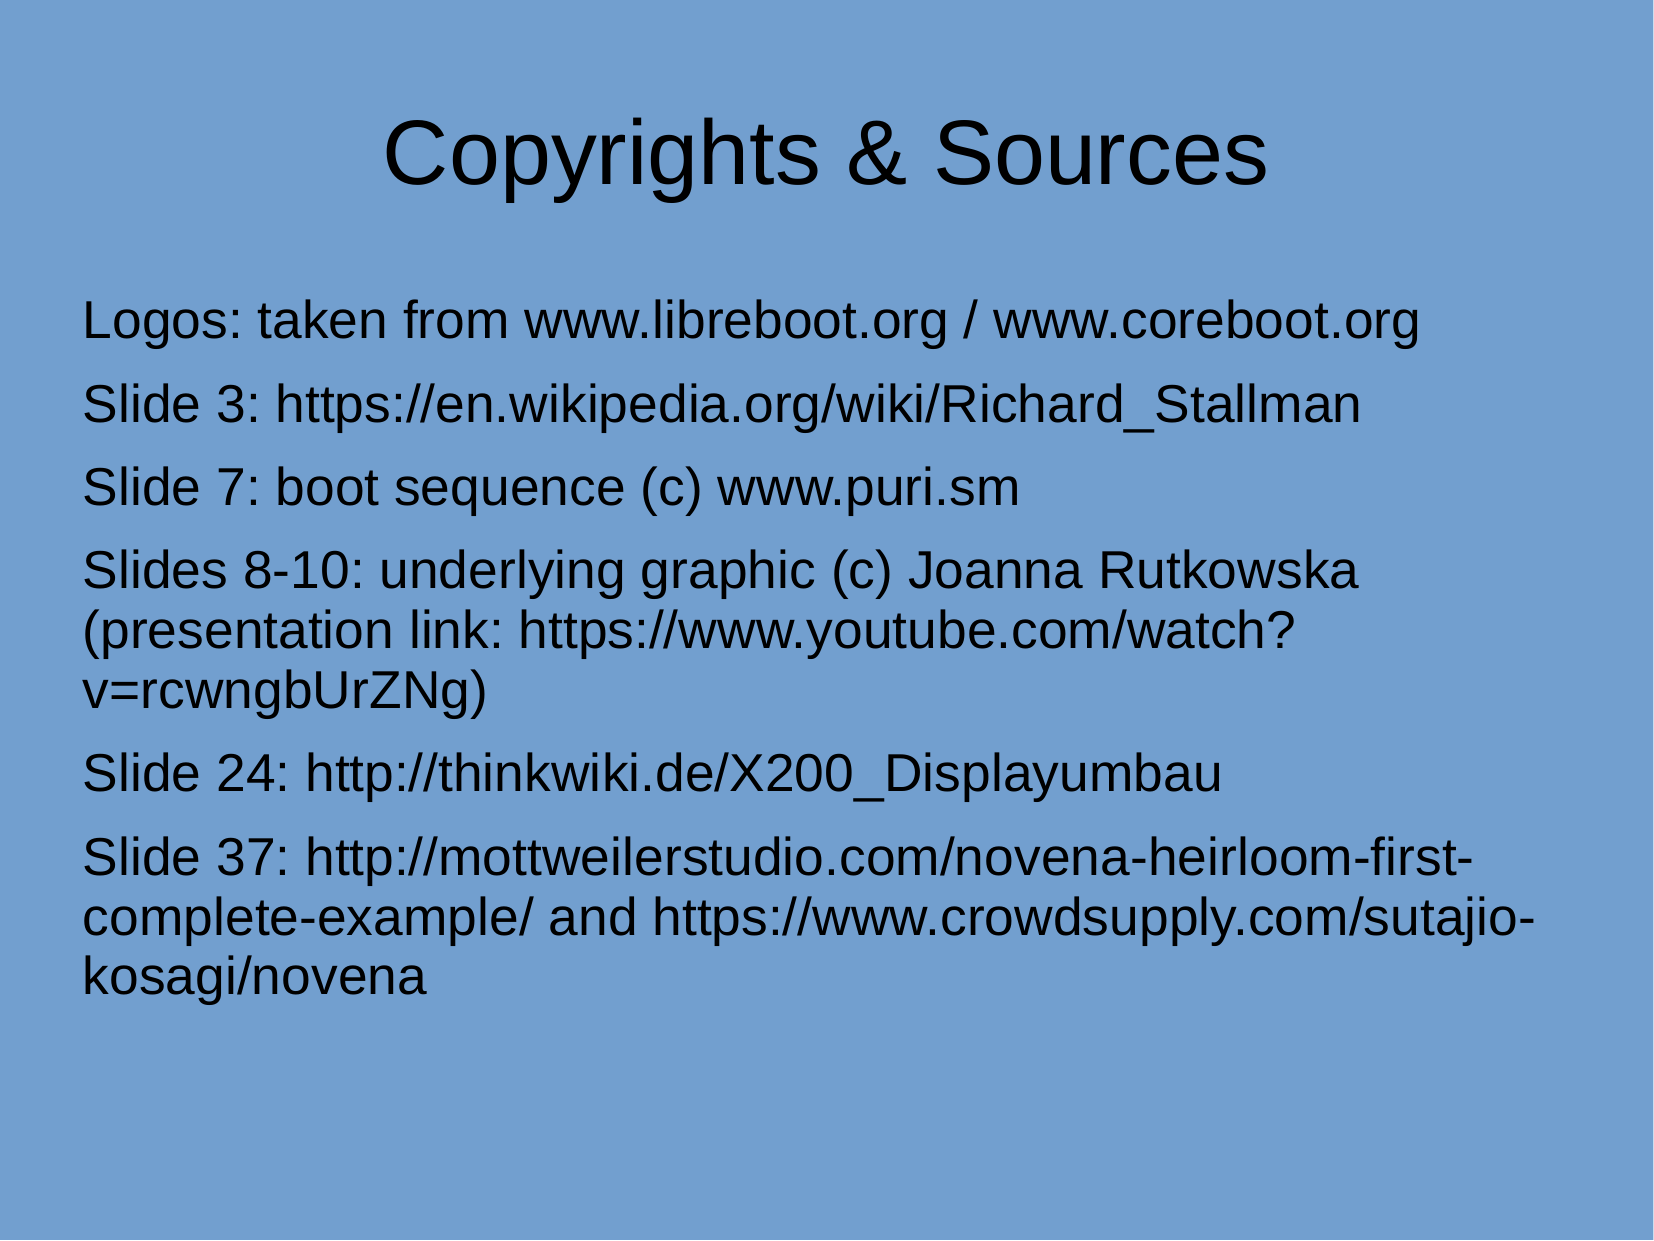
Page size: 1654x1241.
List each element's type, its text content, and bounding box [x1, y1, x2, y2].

list Logos: taken from www.libreboot.org / www.coreboot.org Slide 3: https://en.wikipedia.org/wiki/Richard_Stallman Slide 7: boot sequence (c) www.puri.sm Slides 8-10: underlying graphic (c) Joanna Rutkowska (presentation link: https://www.youtube.com/watch?v=rcwngbUrZNg) Slide 24: http://thinkwiki.de/X200_Displayumbau Slide 37: http://mottweilerstudio.com/novena-heirloom-first-complete-example/ and https://www.crowdsupply.com/sutajio-kosagi/novena [82, 290, 1571, 1010]
title Copyrights & Sources [82, 49, 1571, 257]
